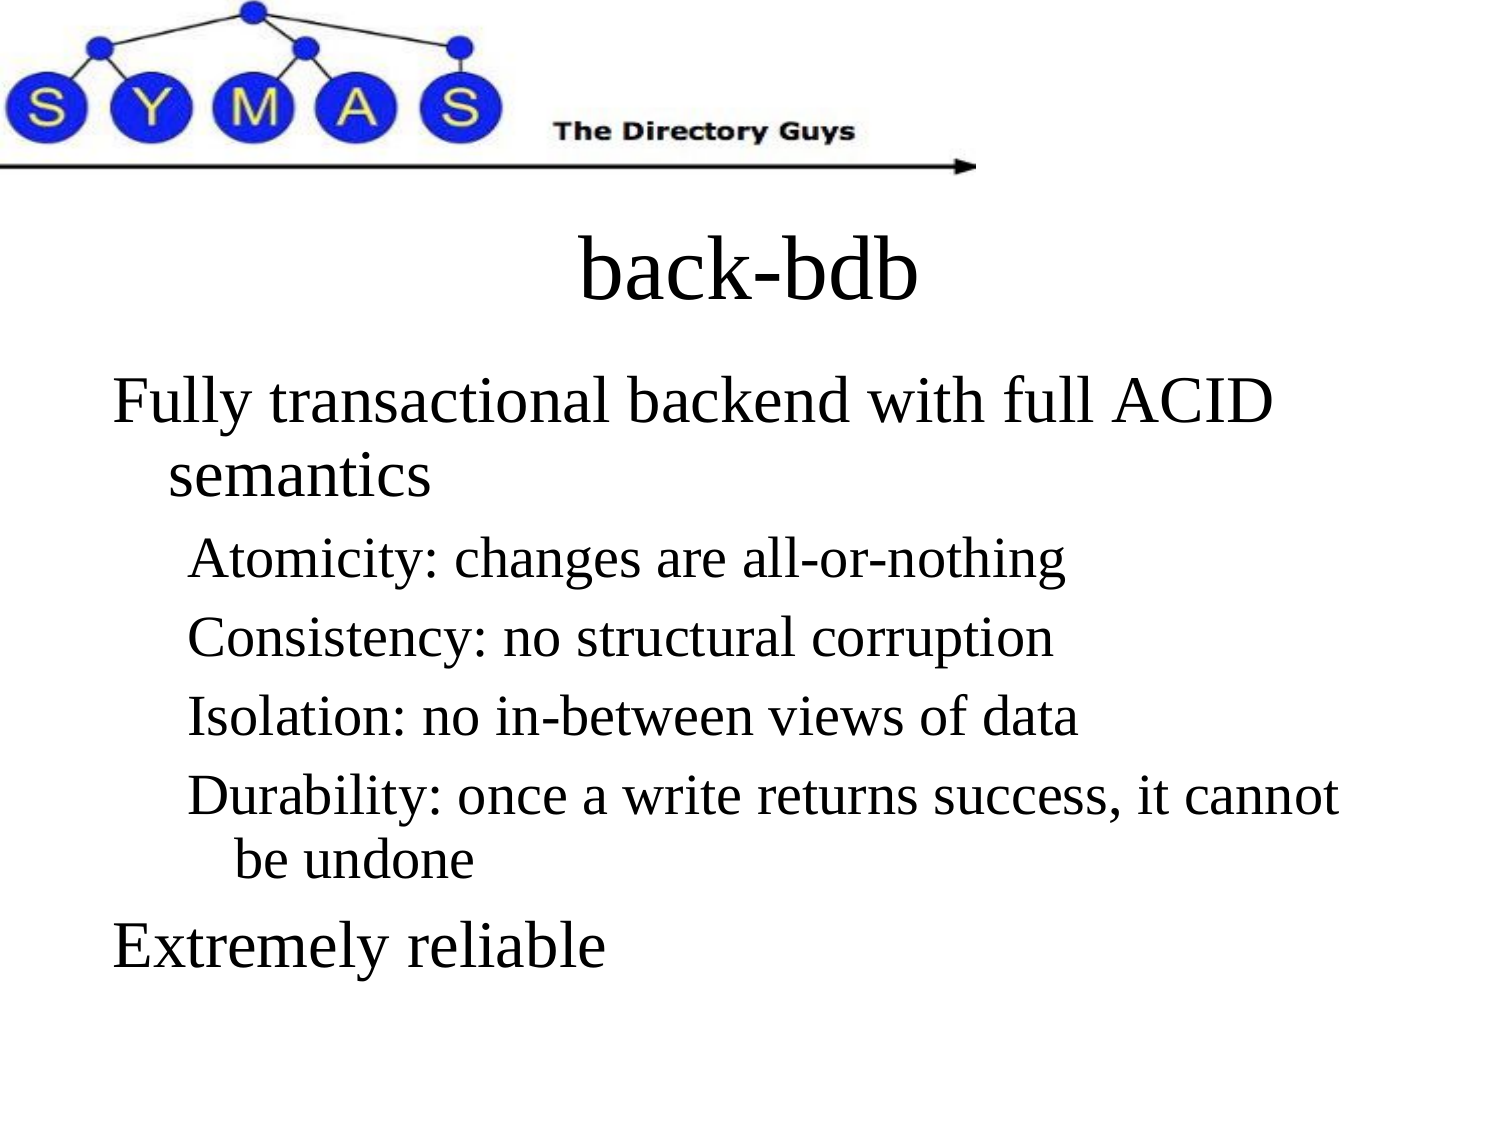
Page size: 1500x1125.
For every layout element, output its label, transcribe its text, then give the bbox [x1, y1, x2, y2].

list Fully transactional backend with full ACID semantics Atomicity: changes are all-or-nothing Consistency: no structural corruption Isolation: no in-between views of data Durability: once a write returns success, it cannot be undone Extremely reliable [112, 362, 1388, 1038]
picture [0, 0, 976, 188]
title back-bdb [112, 187, 1388, 351]
